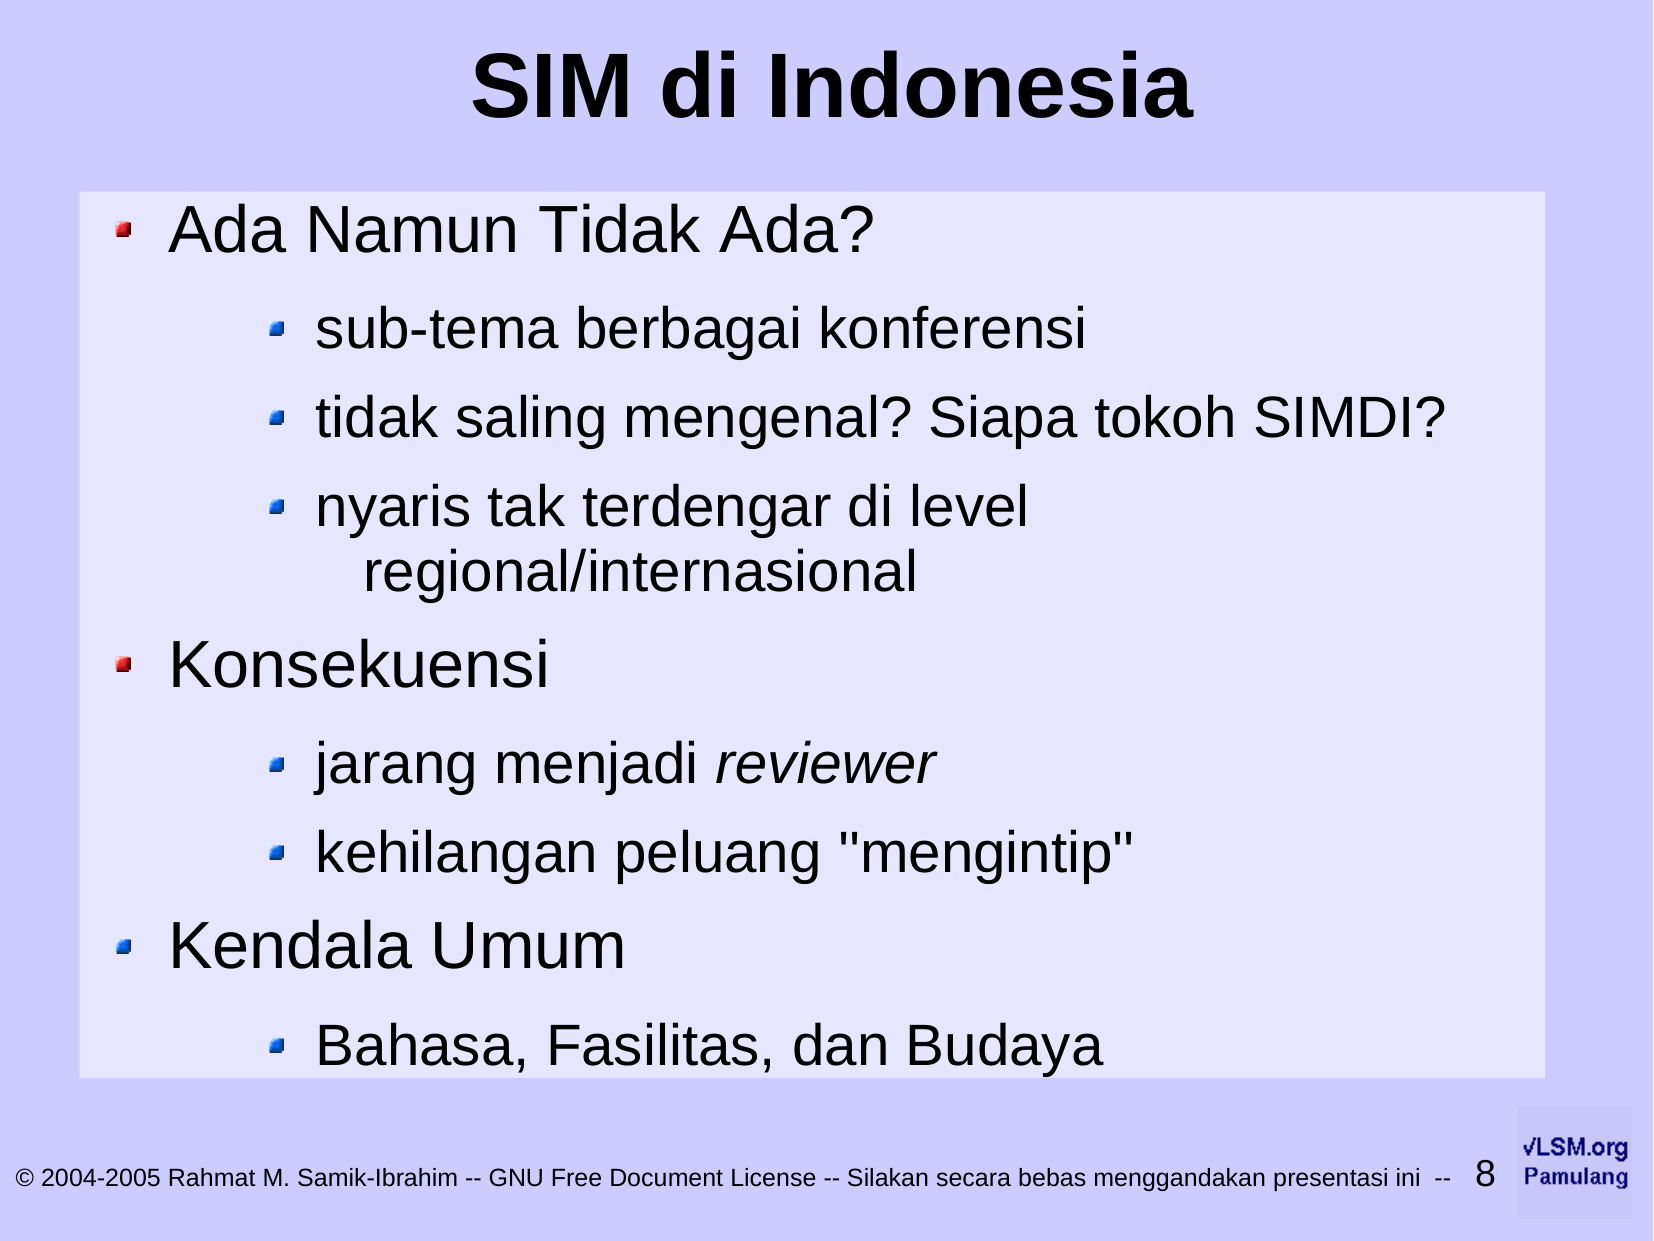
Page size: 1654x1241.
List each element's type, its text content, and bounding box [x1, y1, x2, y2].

picture [1518, 1106, 1632, 1219]
title SIM di Indonesia [40, 31, 1625, 142]
list Ada Namun Tidak Ada? sub-tema berbagai konferensi tidak saling mengenal? Siapa tokoh SIMDI? nyaris tak terdengar di level regional/internasional Konsekuensi jarang menjadi reviewer kehilangan peluang ''mengintip'' Kendala Umum Bahasa, Fasilitas, dan Budaya [79, 191, 1546, 1068]
